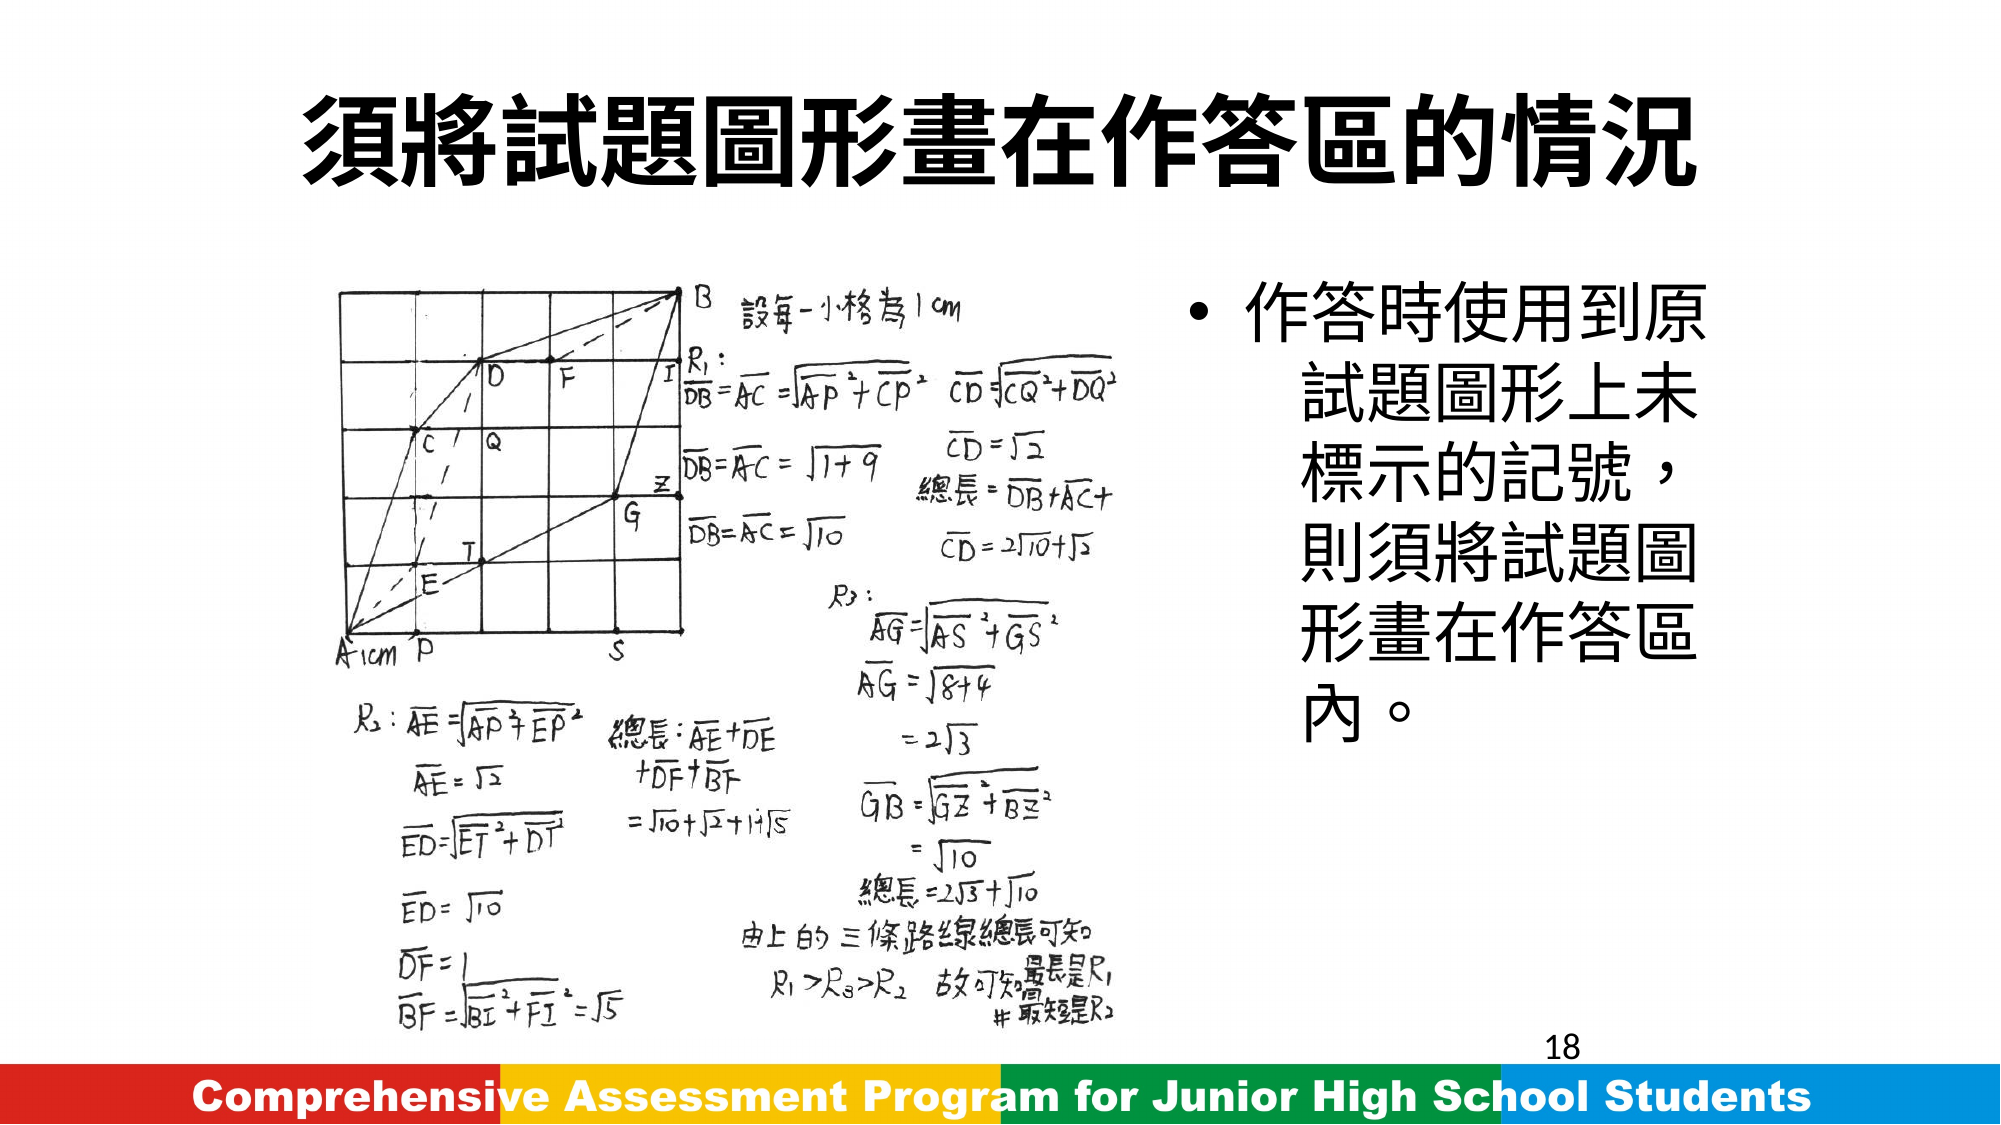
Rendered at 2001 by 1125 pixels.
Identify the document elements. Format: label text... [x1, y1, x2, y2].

list 作答時使用到原試題圖形上未標示的記號，則須將試題圖形畫在作答區內。 [1172, 263, 1728, 1006]
title 須將試題圖形畫在作答區的情況 [99, 45, 1900, 233]
picture [313, 211, 1135, 1037]
text_box 18 [1528, 1014, 1995, 1075]
